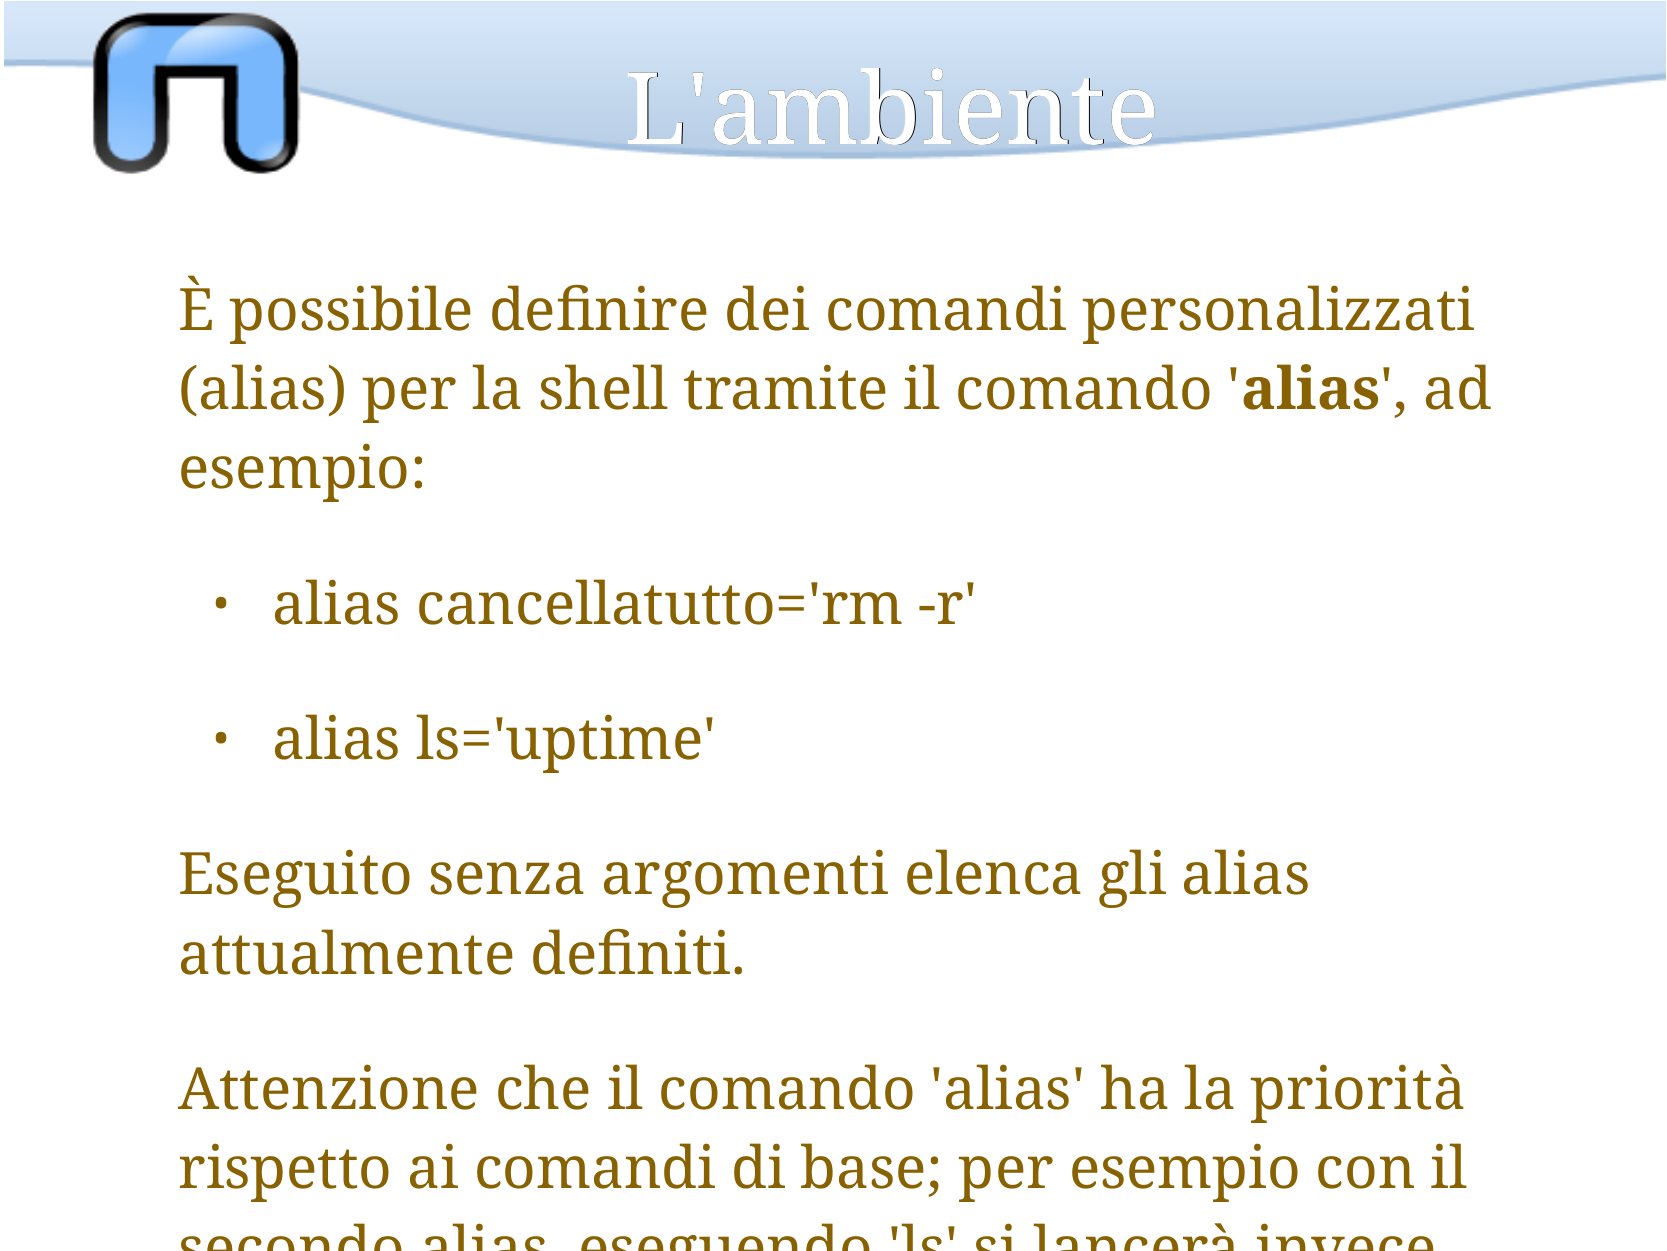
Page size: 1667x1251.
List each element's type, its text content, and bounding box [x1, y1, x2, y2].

picture [213, 1239, 226, 1250]
picture [1159, 1239, 1172, 1250]
picture [675, 1239, 686, 1251]
picture [744, 1239, 757, 1250]
list È possibile definire dei comandi personalizzati (alias) per la shell tramite il comando 'alias', ad esempio: alias cancellatutto='rm -r' alias ls='uptime' Eseguito senza argomenti elenca gli alias attualmente definiti. Attenzione che il comando 'alias' ha la priorità rispetto ai comandi di base; per esempio con il secondo alias, eseguendo 'ls' si lancerà invece 'uptime'. [178, 267, 1608, 1165]
picture [812, 1240, 827, 1251]
picture [1354, 1239, 1367, 1250]
picture [380, 1239, 396, 1251]
picture [1096, 1240, 1110, 1251]
picture [778, 1240, 792, 1251]
text_box L'ambiente [535, 29, 1250, 268]
picture [1286, 1240, 1300, 1251]
picture [273, 1239, 289, 1251]
picture [310, 1240, 324, 1251]
picture [344, 1240, 359, 1251]
picture [848, 1239, 864, 1251]
picture [1414, 1239, 1427, 1250]
picture [644, 1239, 657, 1250]
picture [587, 1239, 600, 1250]
picture [0, 0, 1667, 1251]
